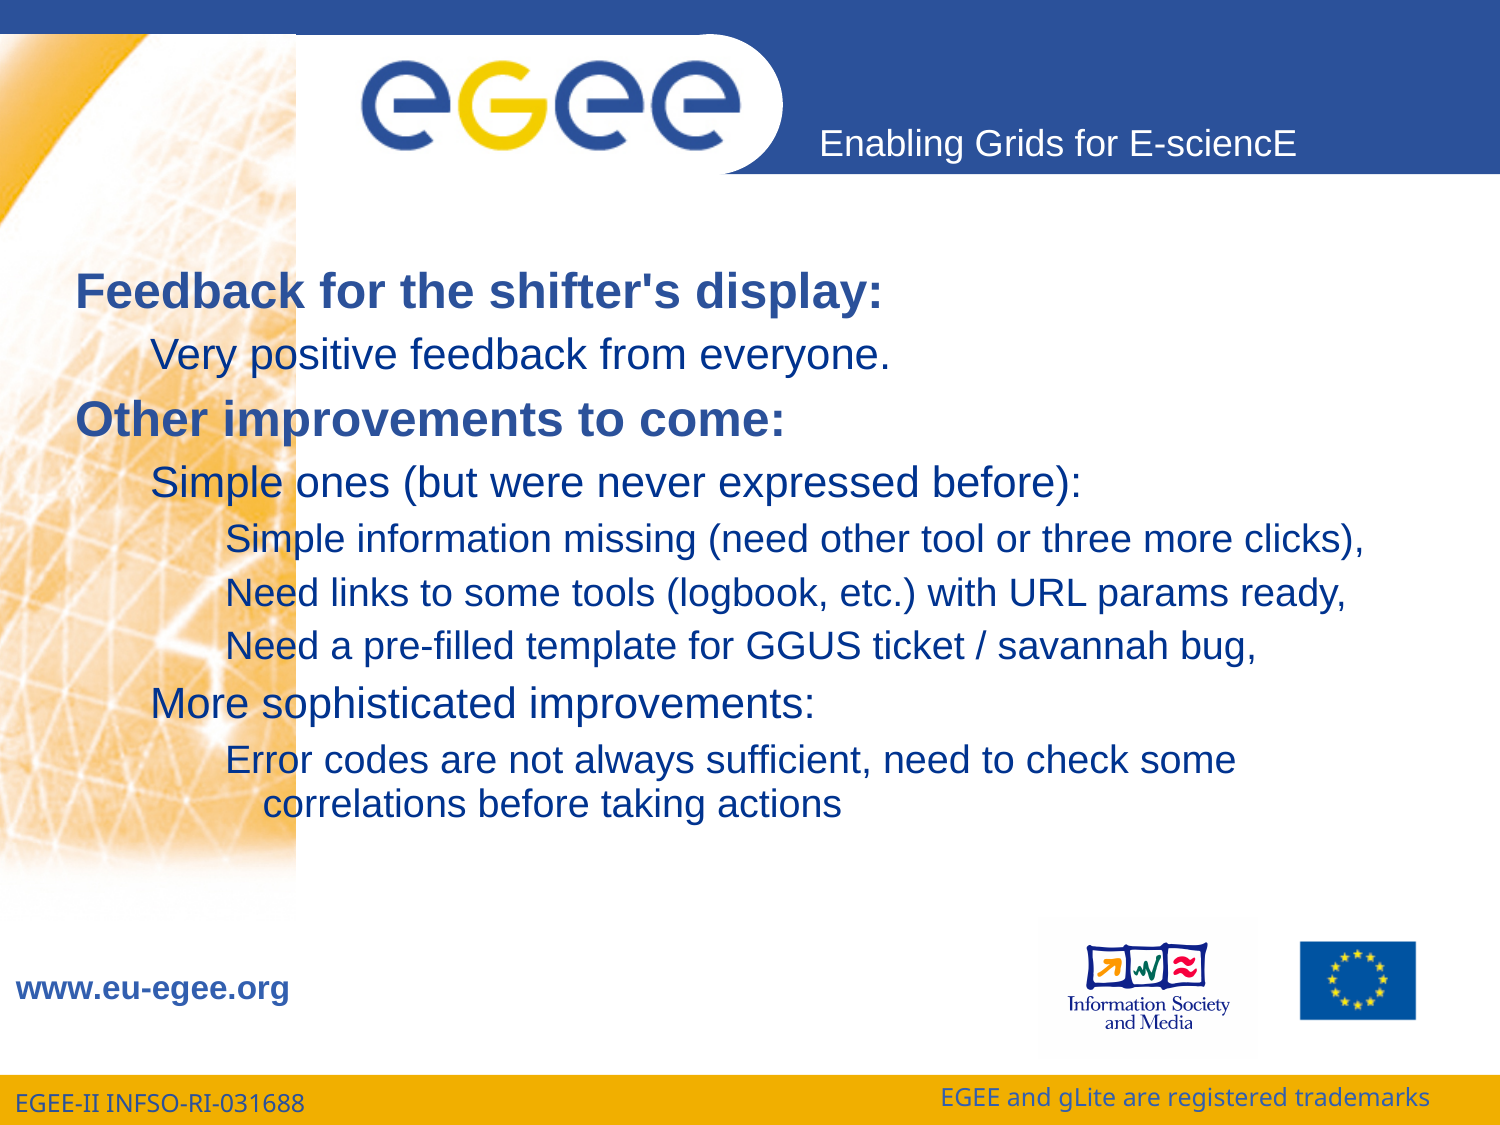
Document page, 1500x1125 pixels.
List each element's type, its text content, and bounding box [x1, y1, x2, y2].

picture [1291, 991, 1424, 1028]
picture [0, 34, 296, 921]
list Feedback for the shifter's display: Very positive feedback from everyone. Other improvements to come: Simple ones (but were never expressed before): Simple information missing (need other tool or three more clicks), Need links to some tools (logbook, etc.) with URL params ready, Need a pre-filled template for GGUS ticket / savannah bug, More sophisticated improvements: Error codes are not always sufficient, need to check some correlations before taking actions [75, 263, 1425, 991]
picture [1038, 991, 1258, 1059]
picture [355, 56, 748, 154]
